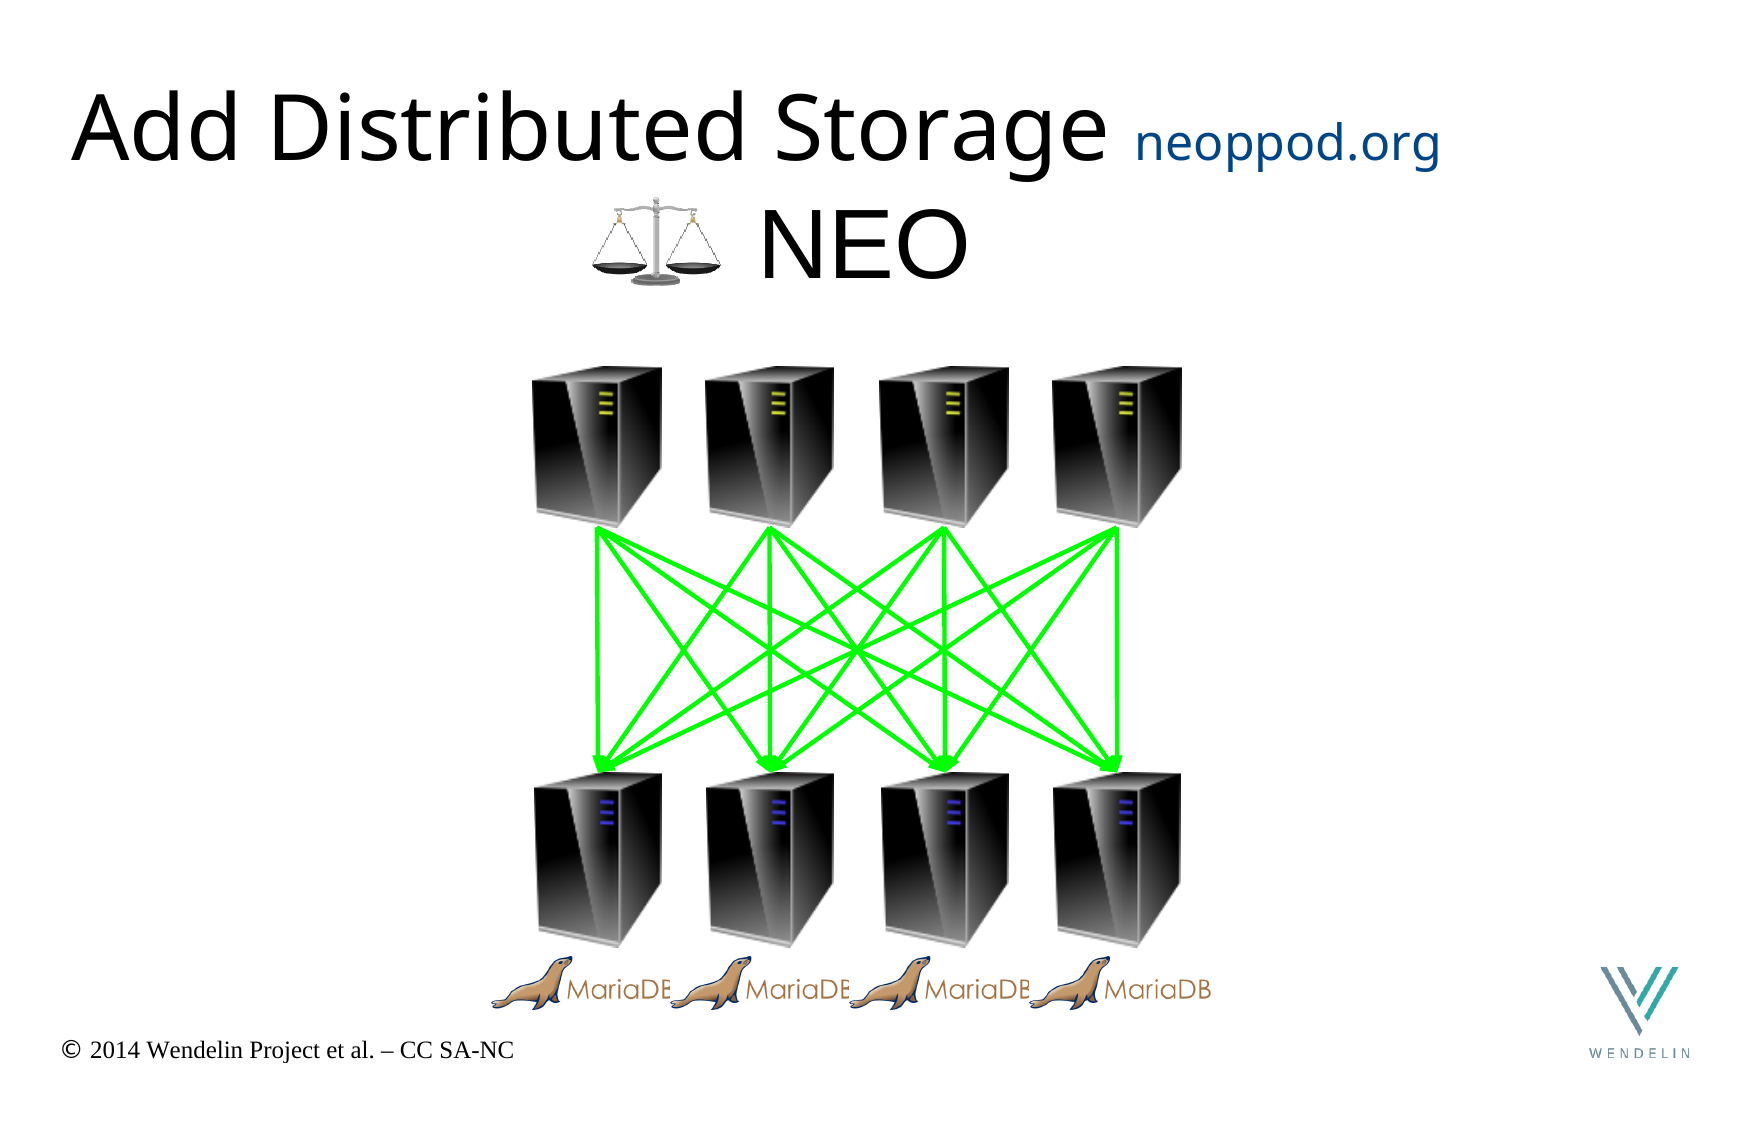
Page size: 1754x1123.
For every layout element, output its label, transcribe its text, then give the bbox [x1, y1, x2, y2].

picture [532, 188, 1182, 948]
title Add Distributed Storage neoppod.org [71, 63, 1707, 187]
picture [491, 956, 1211, 1010]
picture [1589, 967, 1689, 1058]
